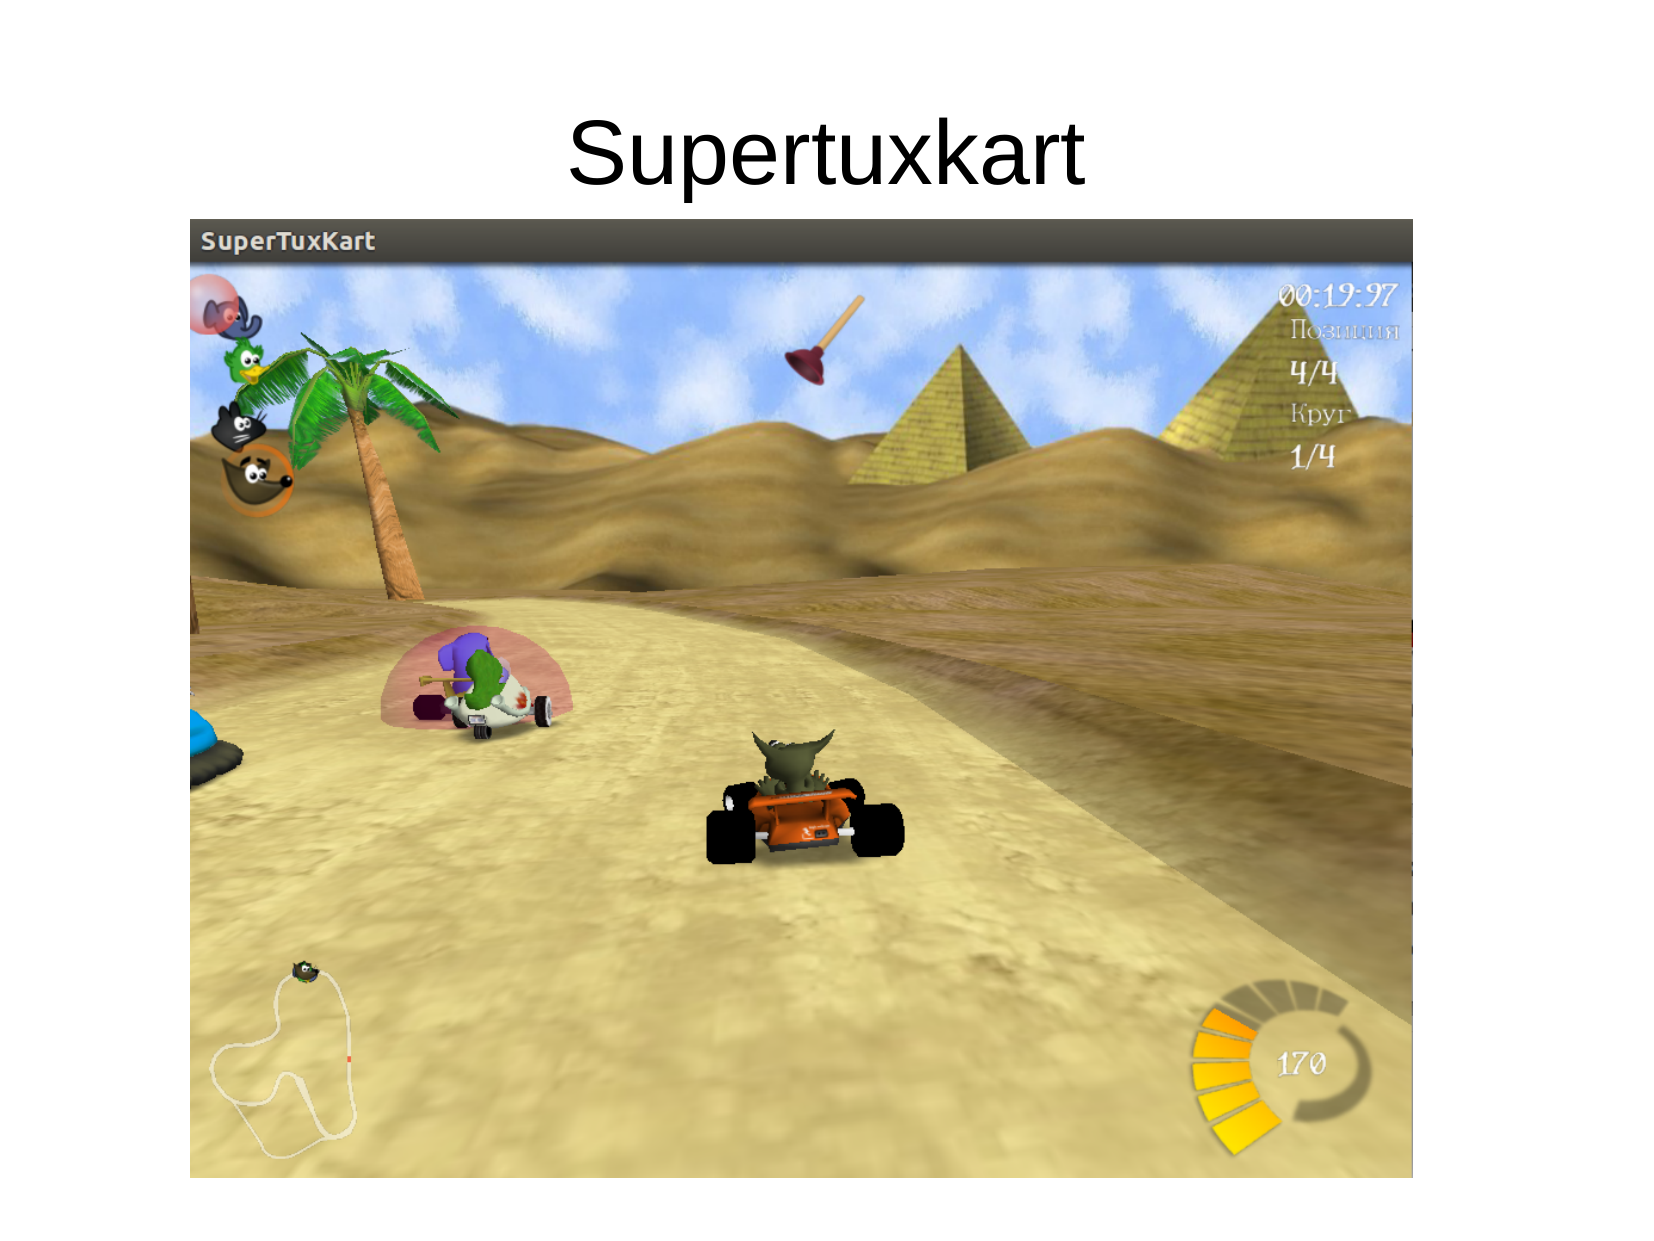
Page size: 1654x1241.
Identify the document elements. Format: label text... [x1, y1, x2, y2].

picture [190, 219, 1413, 1178]
title Supertuxkart [82, 49, 1571, 257]
